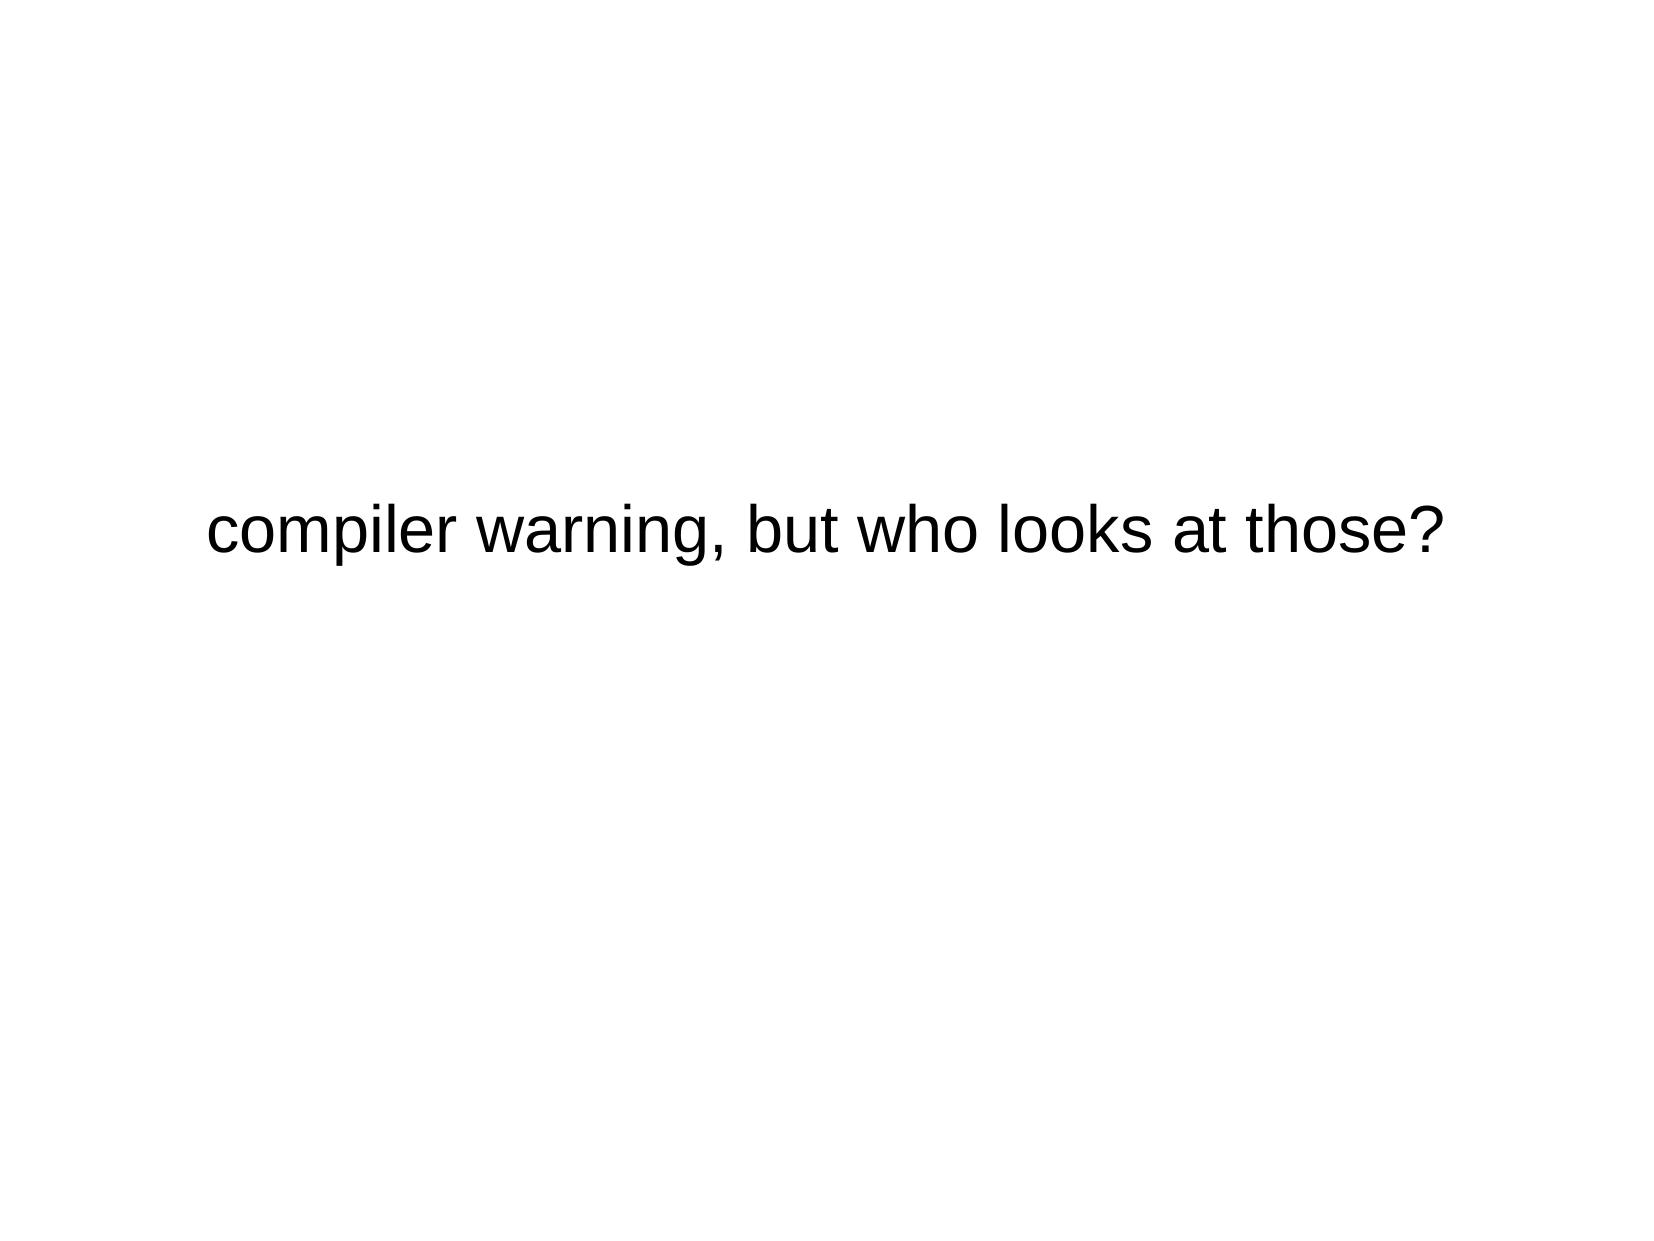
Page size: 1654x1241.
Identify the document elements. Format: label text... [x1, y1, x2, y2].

subtitle compiler warning, but who looks at those? [82, 49, 1571, 1010]
